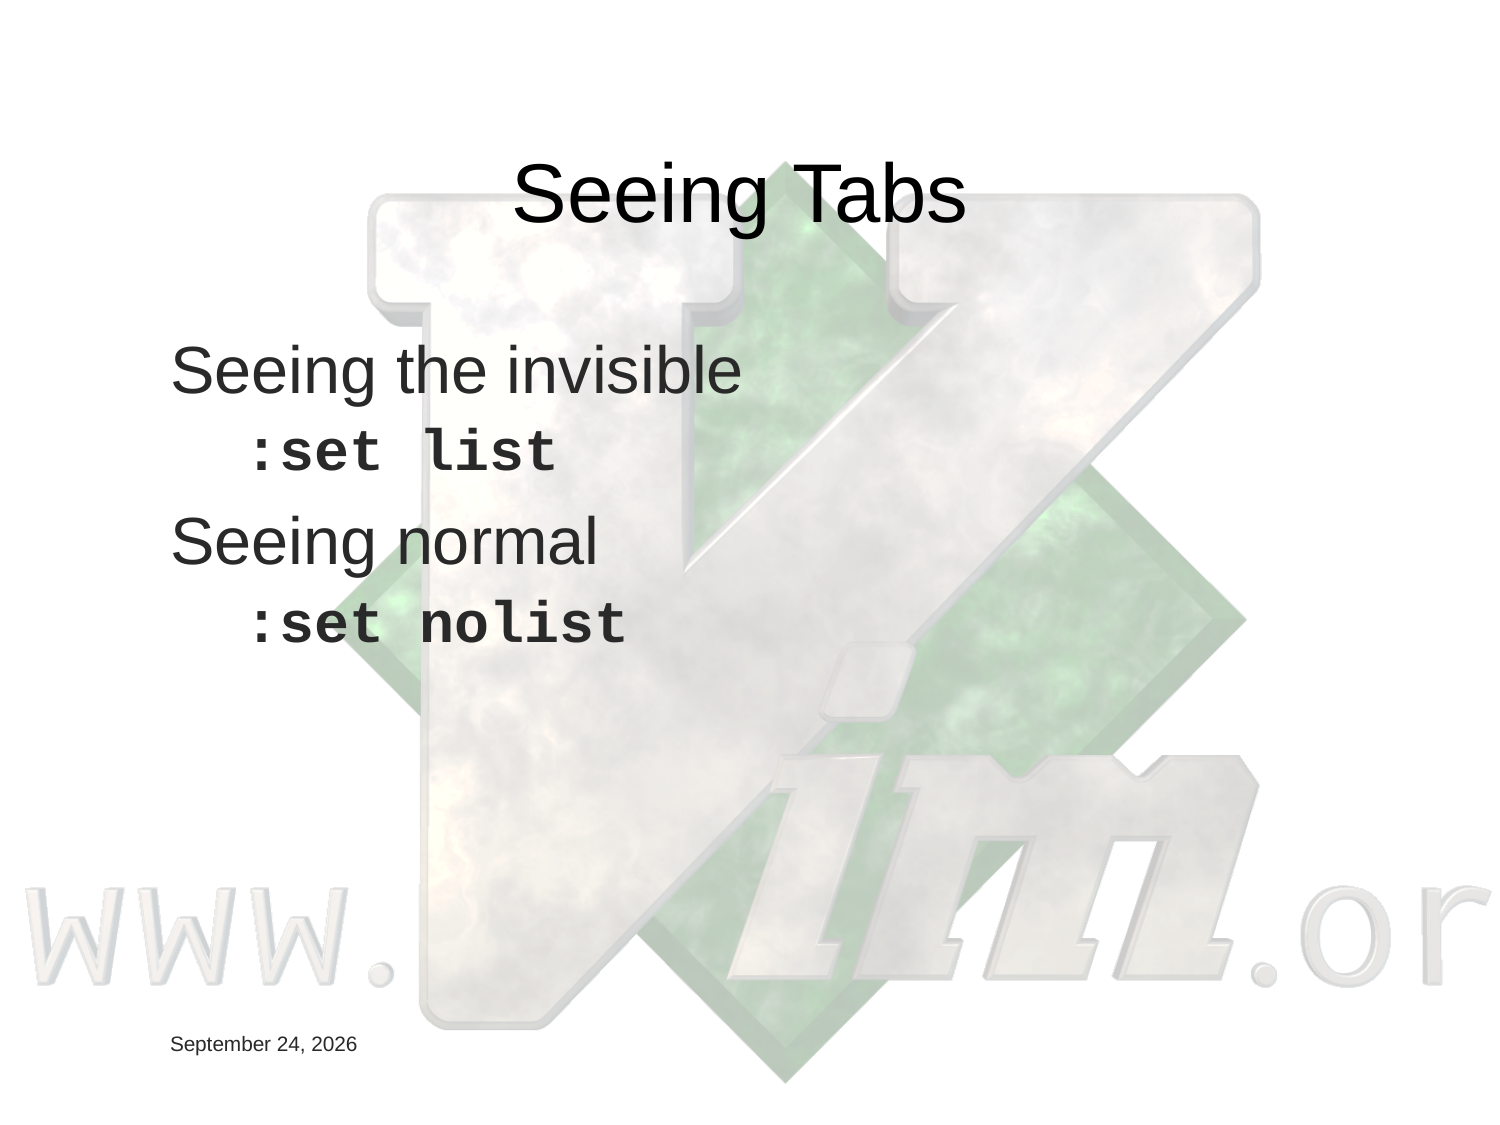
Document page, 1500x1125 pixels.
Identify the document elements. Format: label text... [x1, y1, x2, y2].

title Seeing Tabs [152, 15, 1328, 248]
list Seeing the invisible :set list Seeing normal :set nolist [155, 324, 1413, 1001]
picture [0, 0, 1500, 1125]
